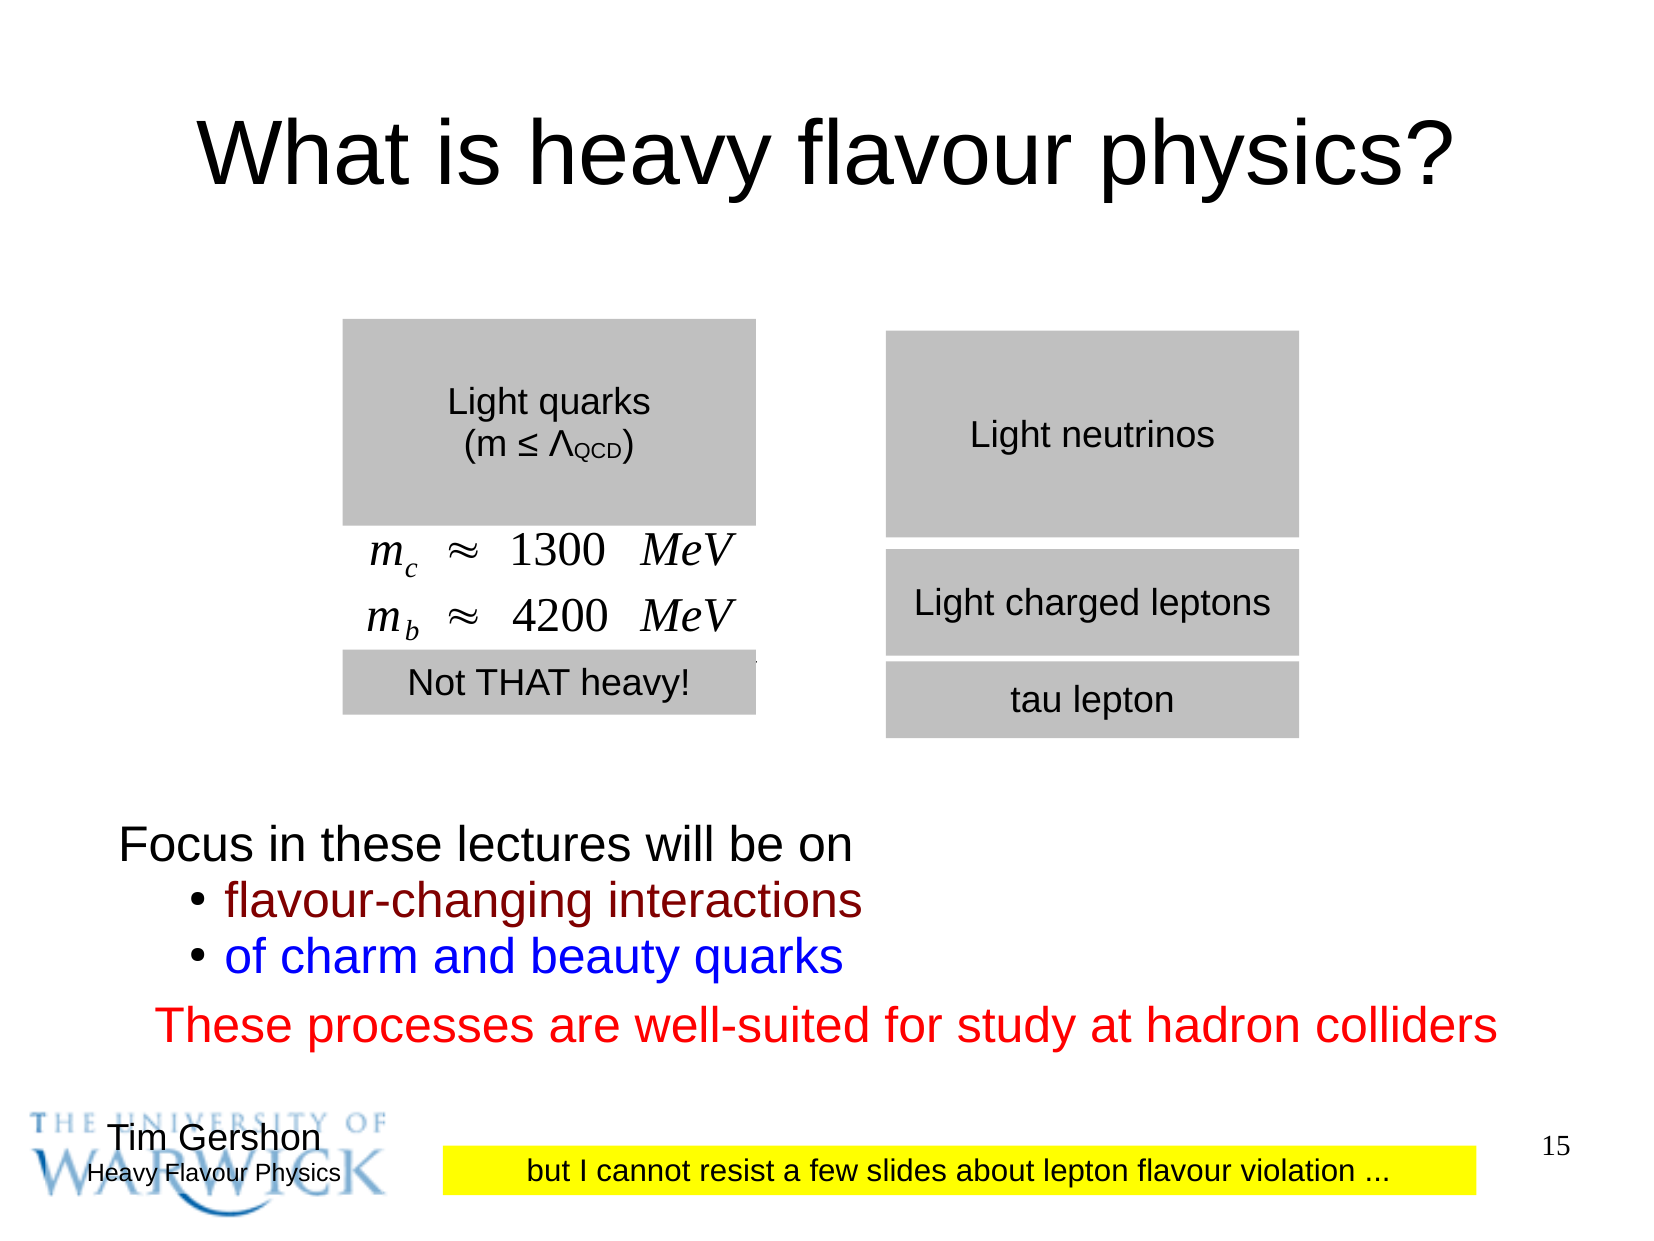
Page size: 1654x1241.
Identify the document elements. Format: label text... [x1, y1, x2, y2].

text_box Tim Gershon Heavy Flavour Physics [45, 1108, 383, 1194]
chart [915, 656, 1273, 661]
text_box Light quarks (m ≤ ΛQCD) [342, 318, 756, 526]
text_box Light charged leptons [885, 549, 1300, 656]
text_box Not THAT heavy! [342, 649, 756, 715]
text_box Focus in these lectures will be on flavour-changing interactions of charm and beauty quarks These processes are well-suited for study at hadron colliders [103, 809, 1551, 1061]
text_box tau lepton [885, 661, 1300, 739]
picture [19, 1106, 406, 1232]
title What is heavy flavour physics? [82, 49, 1571, 257]
chart [333, 333, 1273, 711]
text_box Light neutrinos [885, 330, 1300, 538]
text_box but I cannot resist a few slides about lepton flavour violation ... [442, 1145, 1477, 1196]
